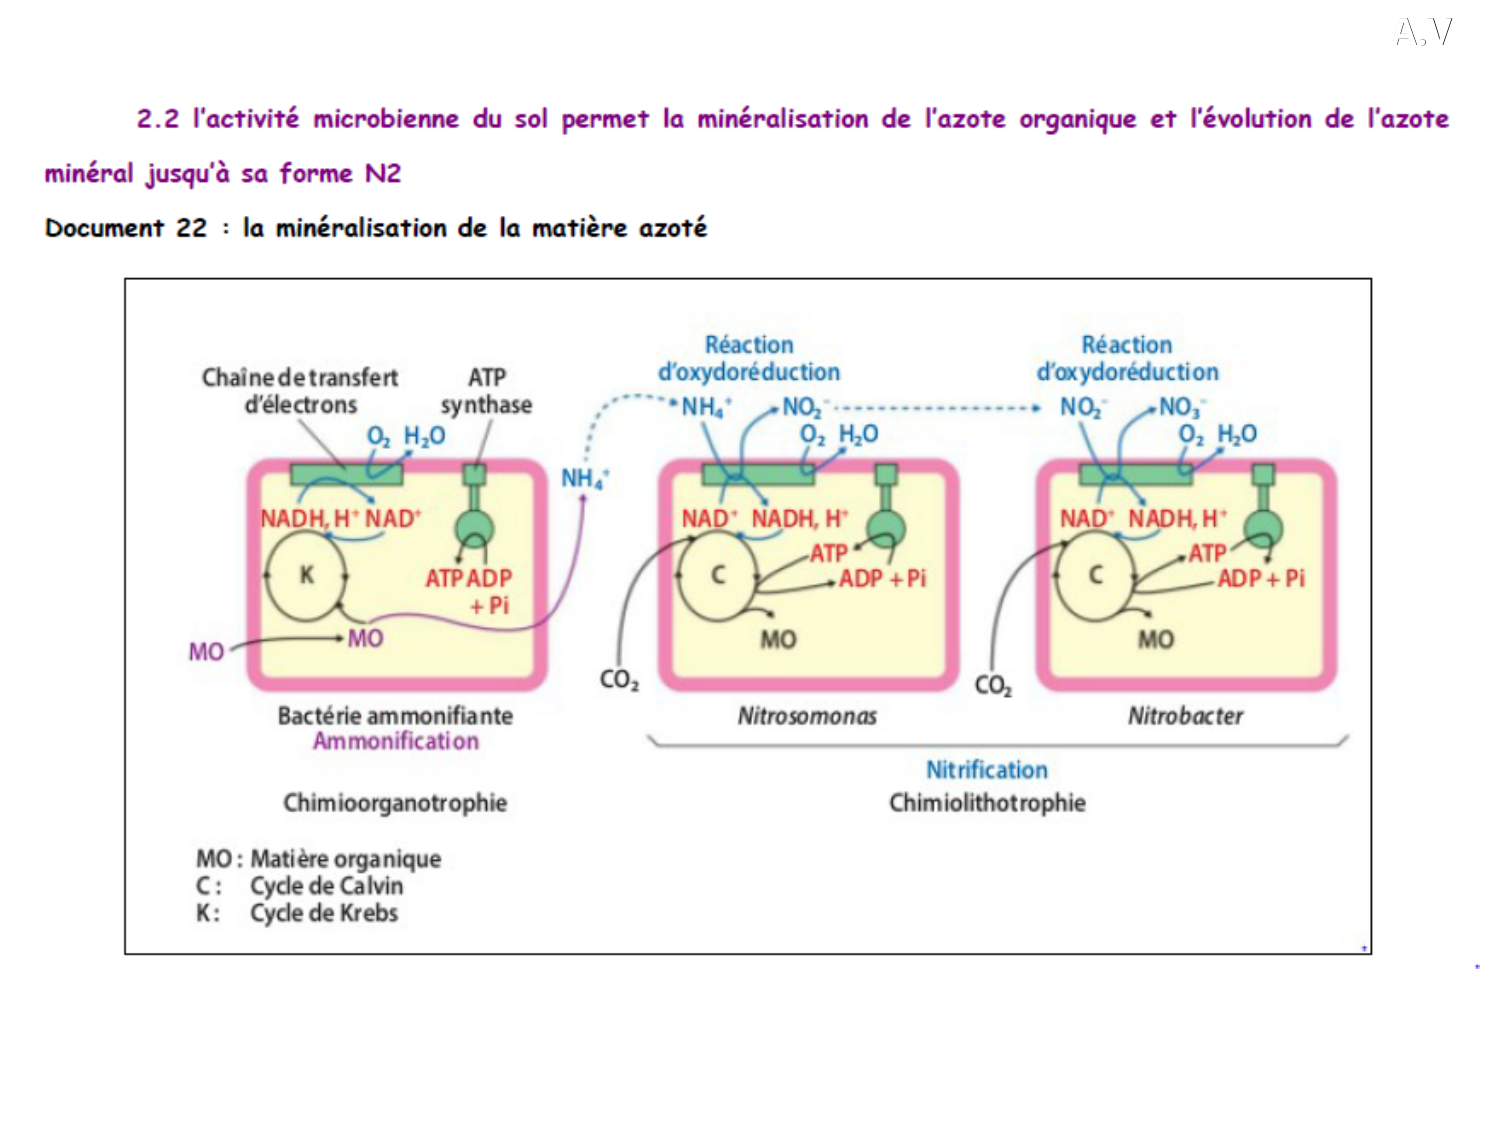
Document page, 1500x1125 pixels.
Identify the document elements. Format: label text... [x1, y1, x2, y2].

text_box A.V [1375, 0, 1500, 61]
picture [12, 82, 1480, 969]
